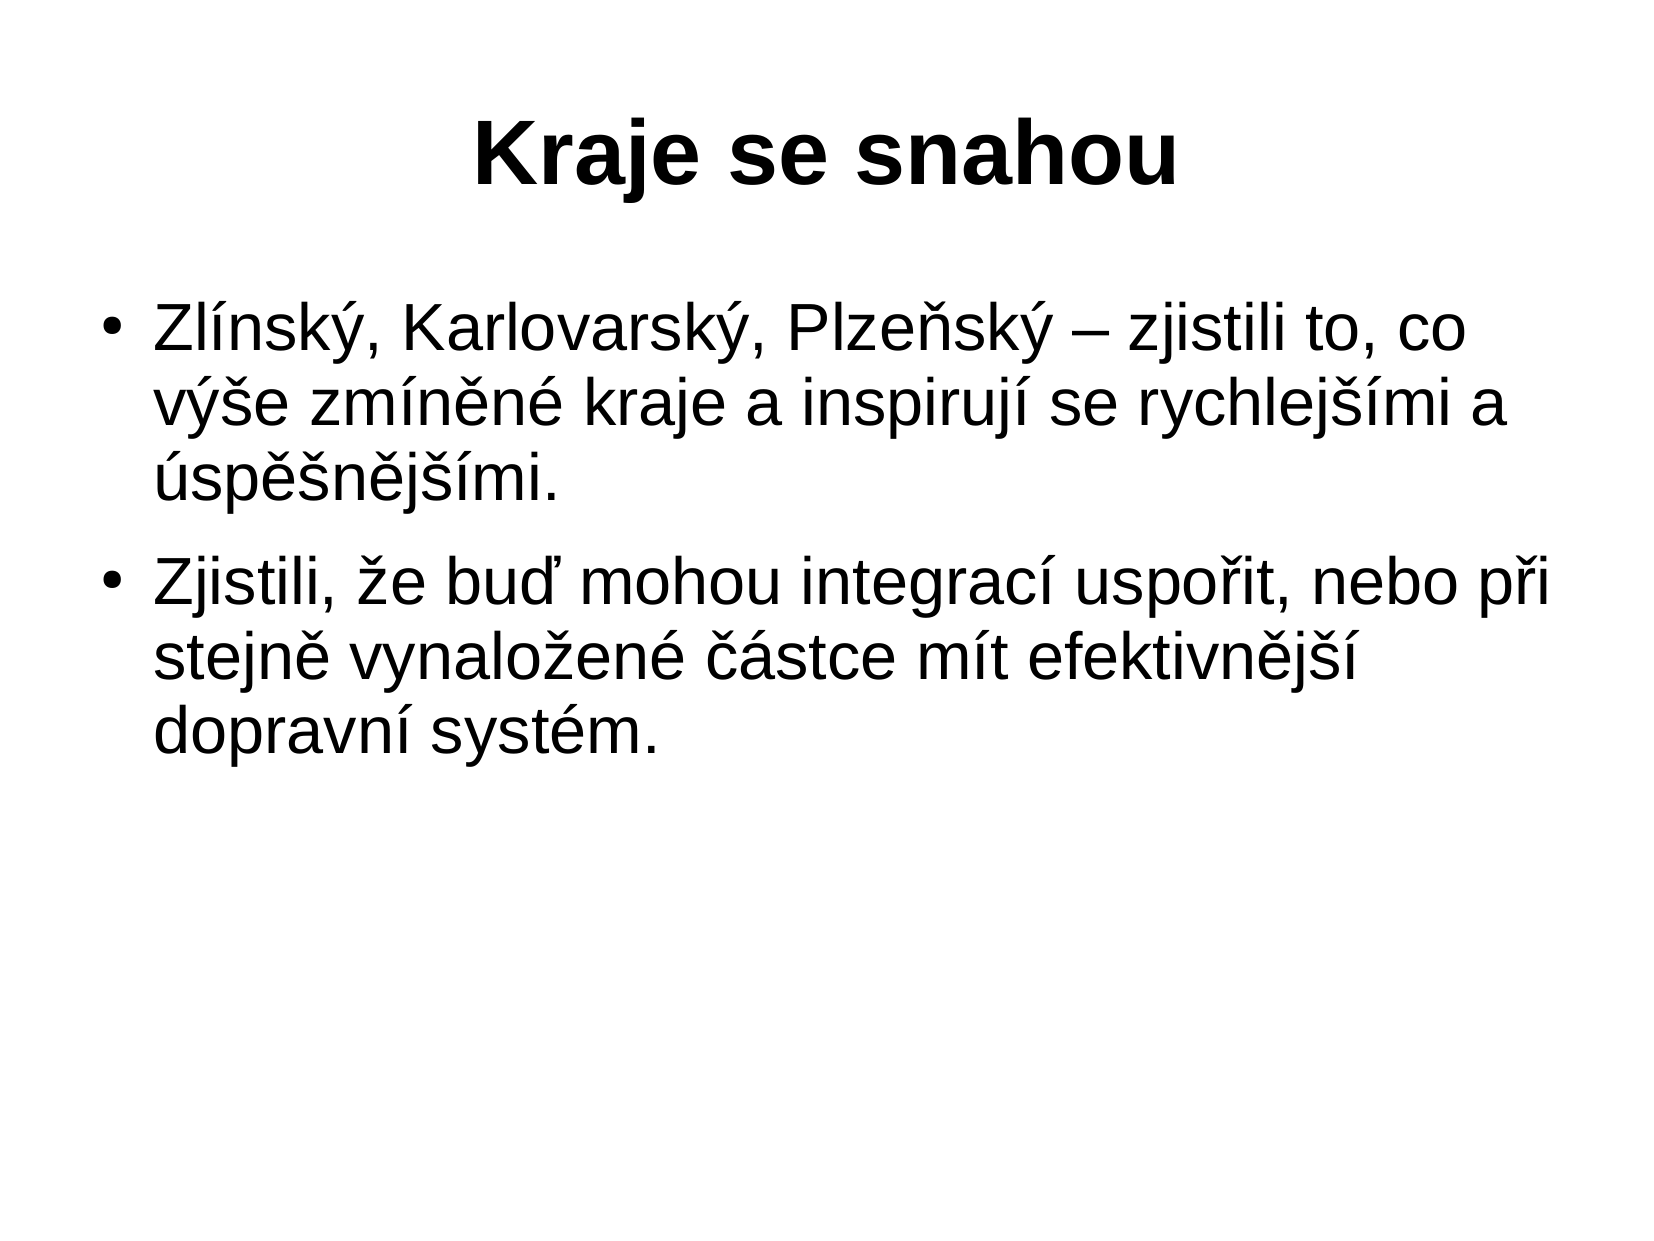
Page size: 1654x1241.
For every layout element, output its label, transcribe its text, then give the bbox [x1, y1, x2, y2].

title Kraje se snahou [82, 49, 1571, 257]
list Zlínský, Karlovarský, Plzeňský – zjistili to, co výše zmíněné kraje a inspirují se rychlejšími a úspěšnějšími. Zjistili, že buď mohou integrací uspořit, nebo při stejně vynaložené částce mít efektivnější dopravní systém. [82, 290, 1571, 1109]
